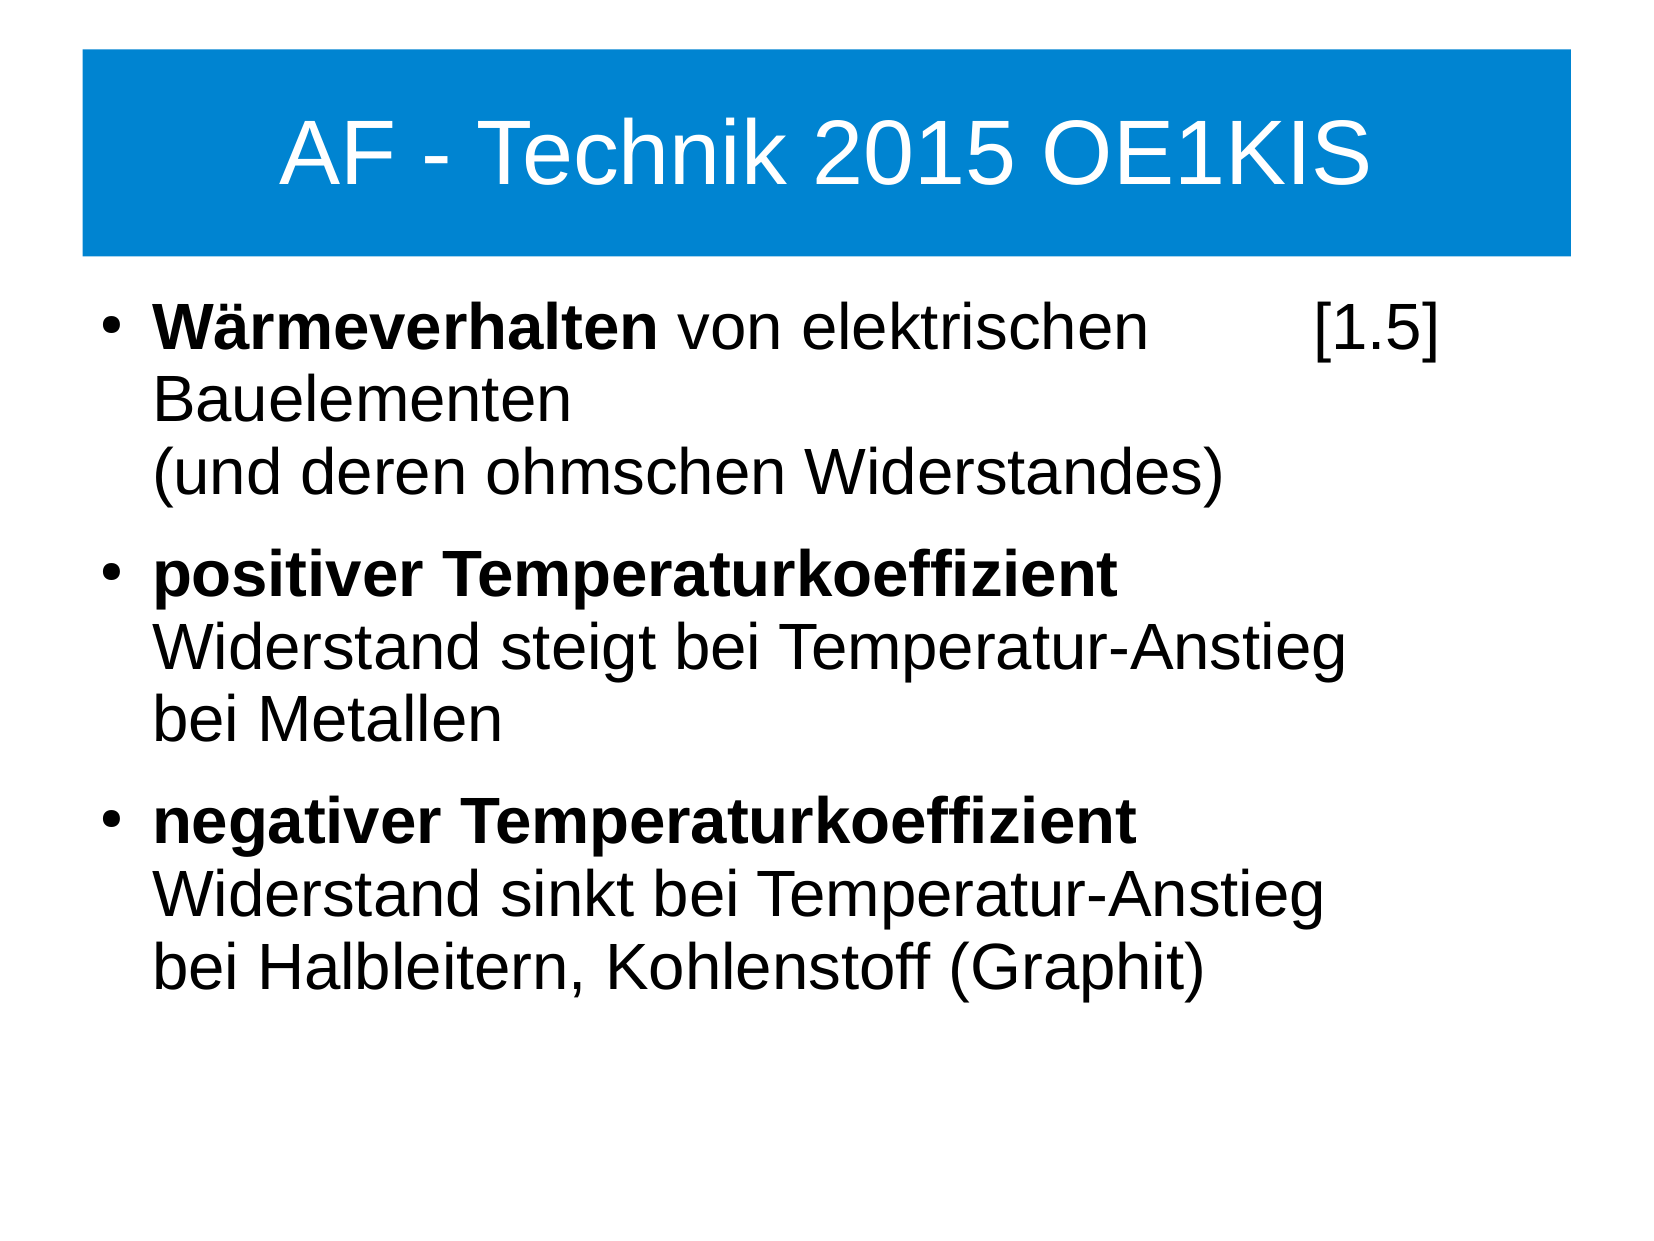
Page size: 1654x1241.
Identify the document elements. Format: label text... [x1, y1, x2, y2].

title AF - Technik 2015 OE1KIS [82, 49, 1571, 257]
list Wärmeverhalten von elektrischen [1.5] Bauelementen (und deren ohmschen Widerstandes) positiver Temperaturkoeffizient Widerstand steigt bei Temperatur-Anstieg bei Metallen negativer Temperaturkoeffizient Widerstand sinkt bei Temperatur-Anstieg bei Halbleitern, Kohlenstoff (Graphit) [82, 290, 1571, 1010]
